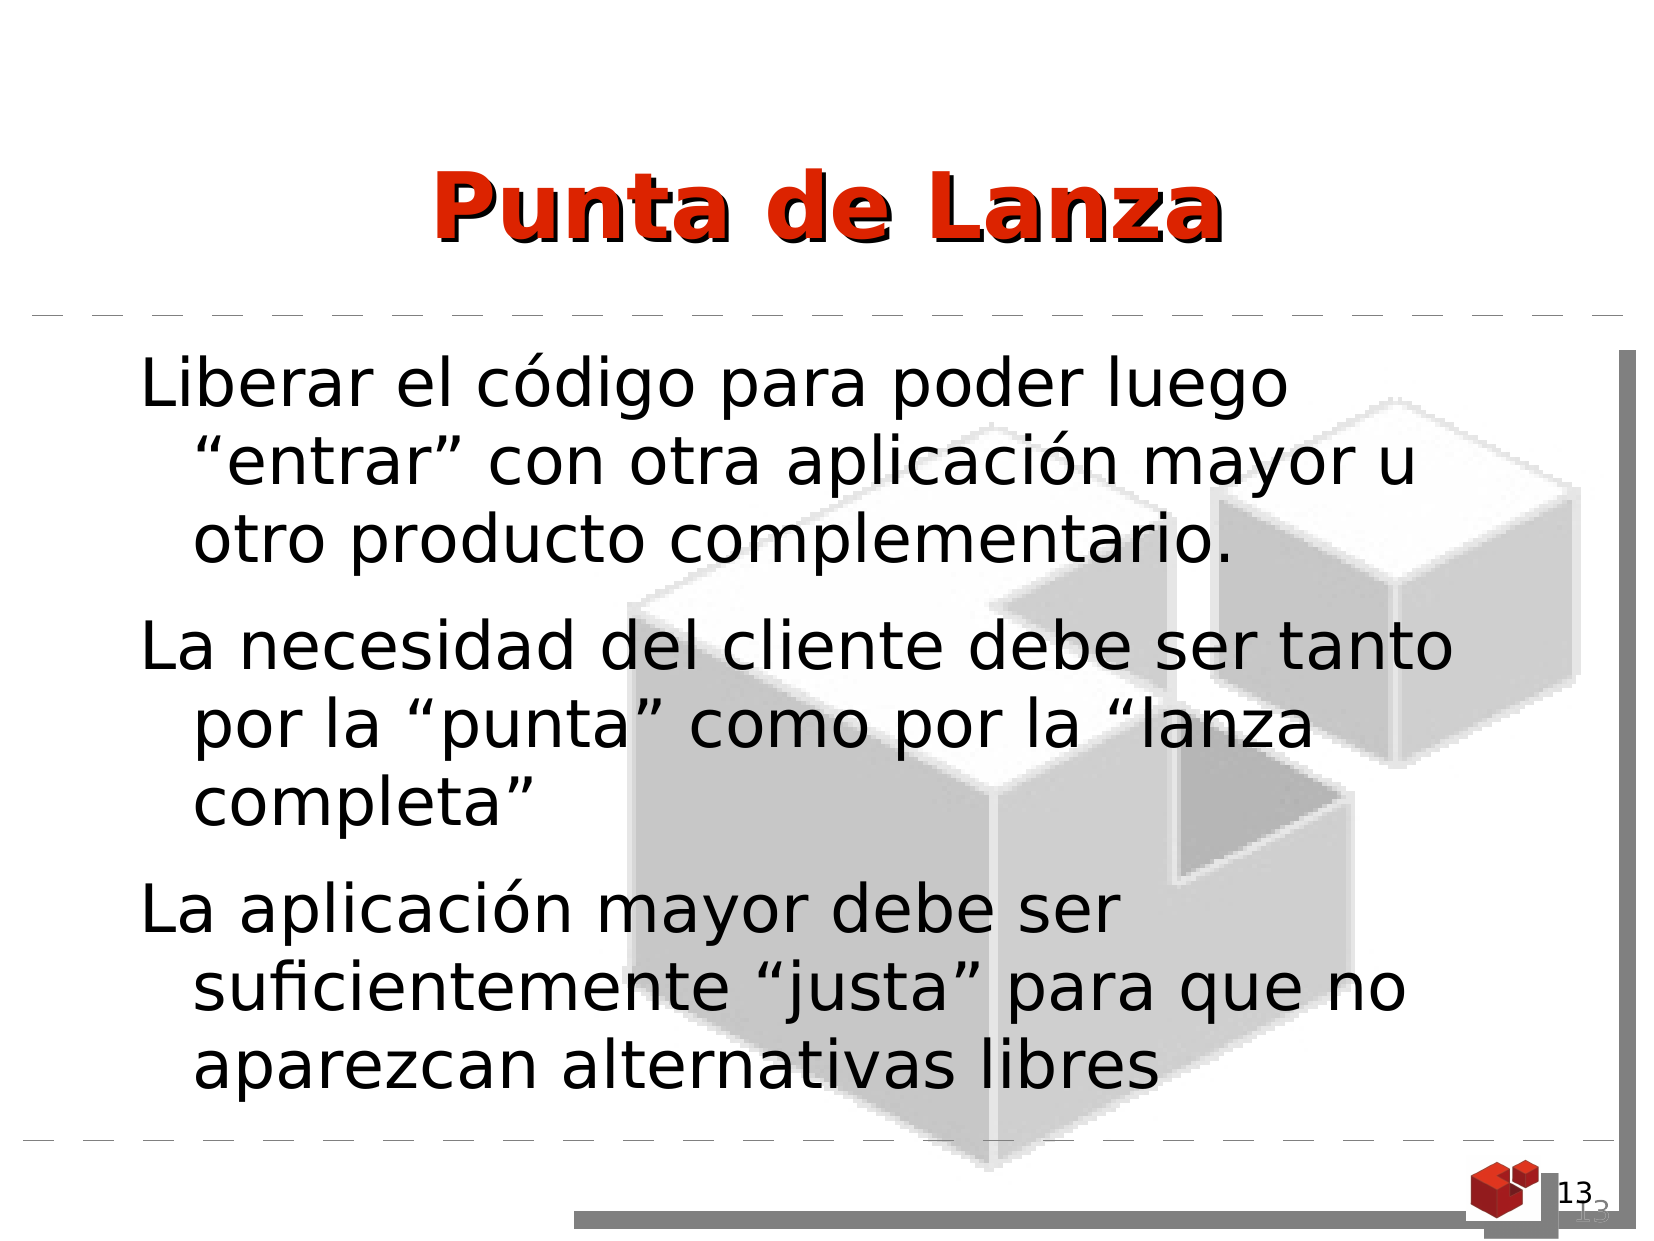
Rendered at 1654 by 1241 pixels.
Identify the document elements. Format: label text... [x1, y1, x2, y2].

list Liberar el código para poder luego “entrar” con otra aplicación mayor u otro producto complementario. La necesidad del cliente debe ser tanto por la “punta” como por la “lanza completa” La aplicación mayor debe ser suficientemente “justa” para que no aparezcan alternativas libres [121, 344, 1534, 1127]
picture [557, 333, 1619, 1221]
title Punta de Lanza [121, 102, 1534, 311]
